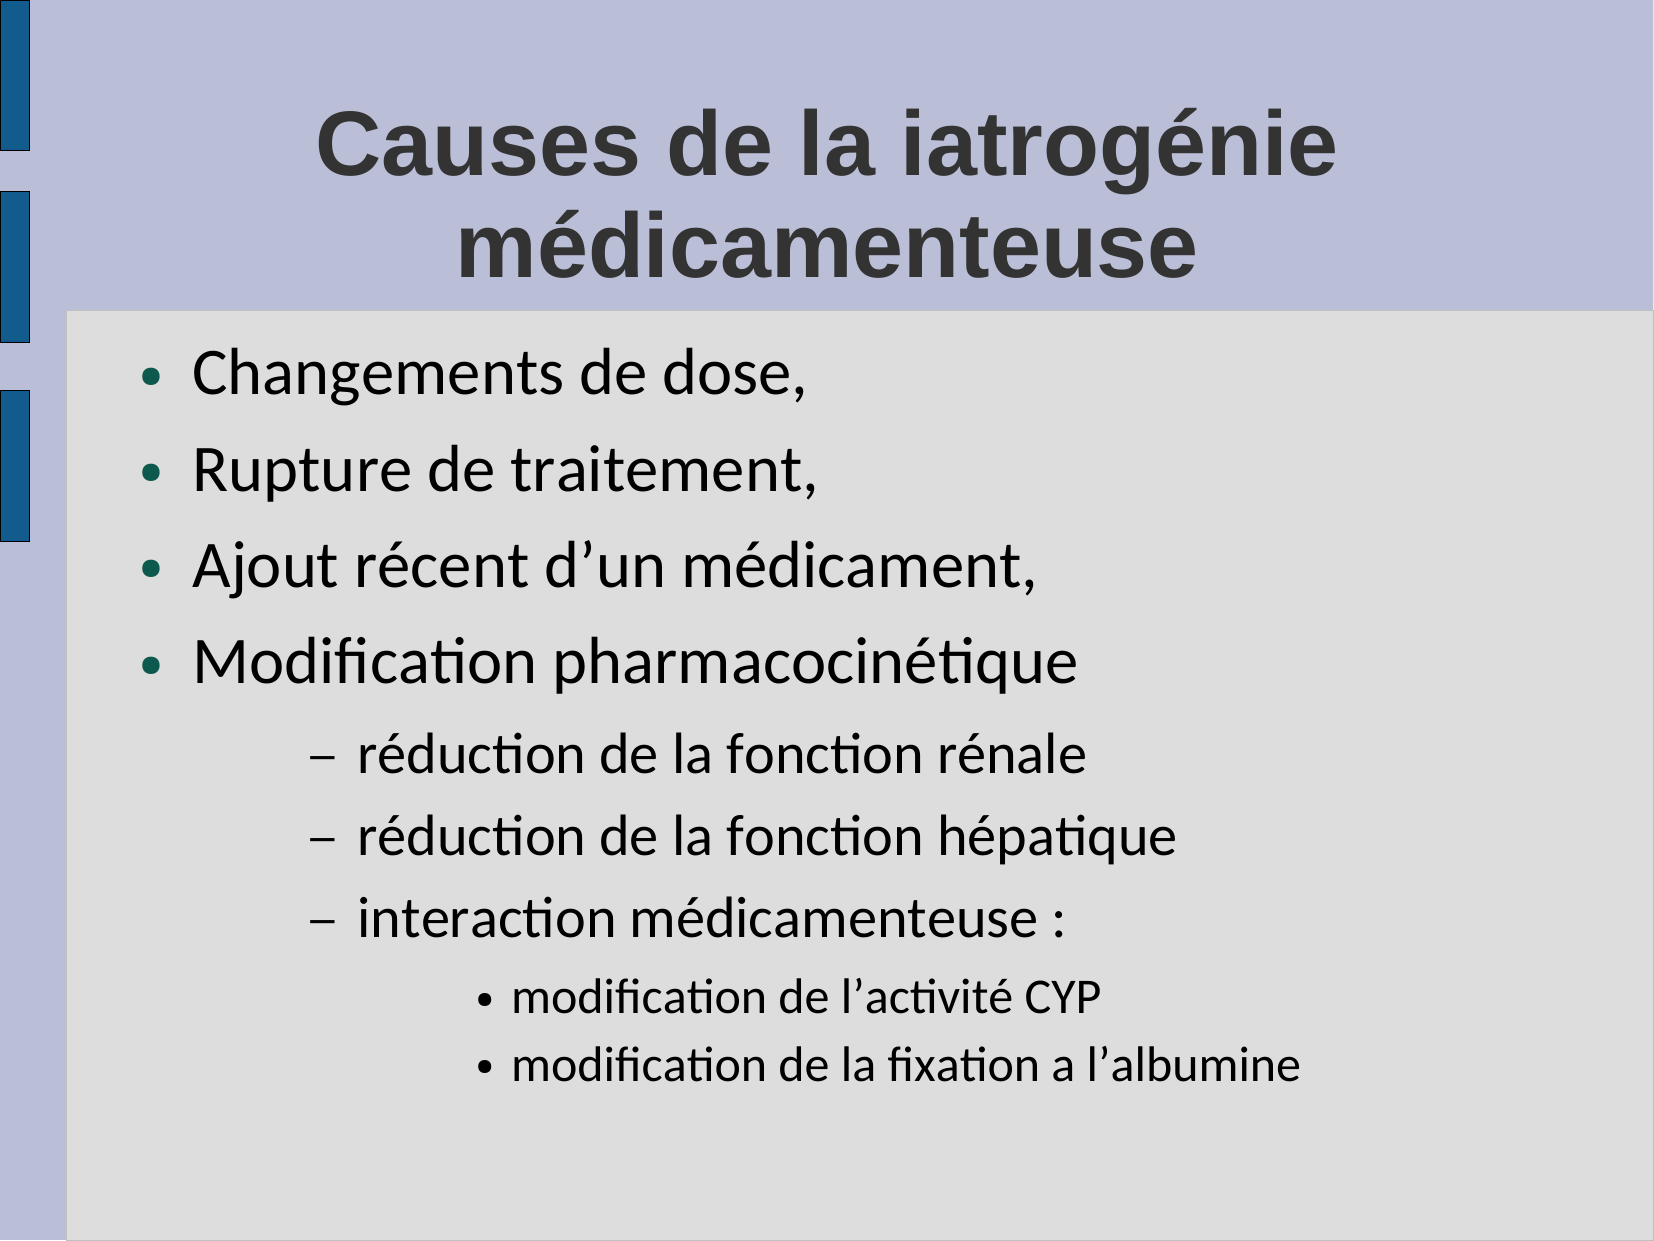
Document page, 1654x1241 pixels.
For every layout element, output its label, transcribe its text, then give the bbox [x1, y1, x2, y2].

list Changements de dose, Rupture de traitement, Ajout récent d’un médicament, Modification pharmacocinétique réduction de la fonction rénale réduction de la fonction hépatique interaction médicamenteuse : modification de l’activité CYP modification de la fixation a l’albumine [121, 344, 1534, 1214]
title Causes de la iatrogénie médicamenteuse [121, 91, 1534, 299]
